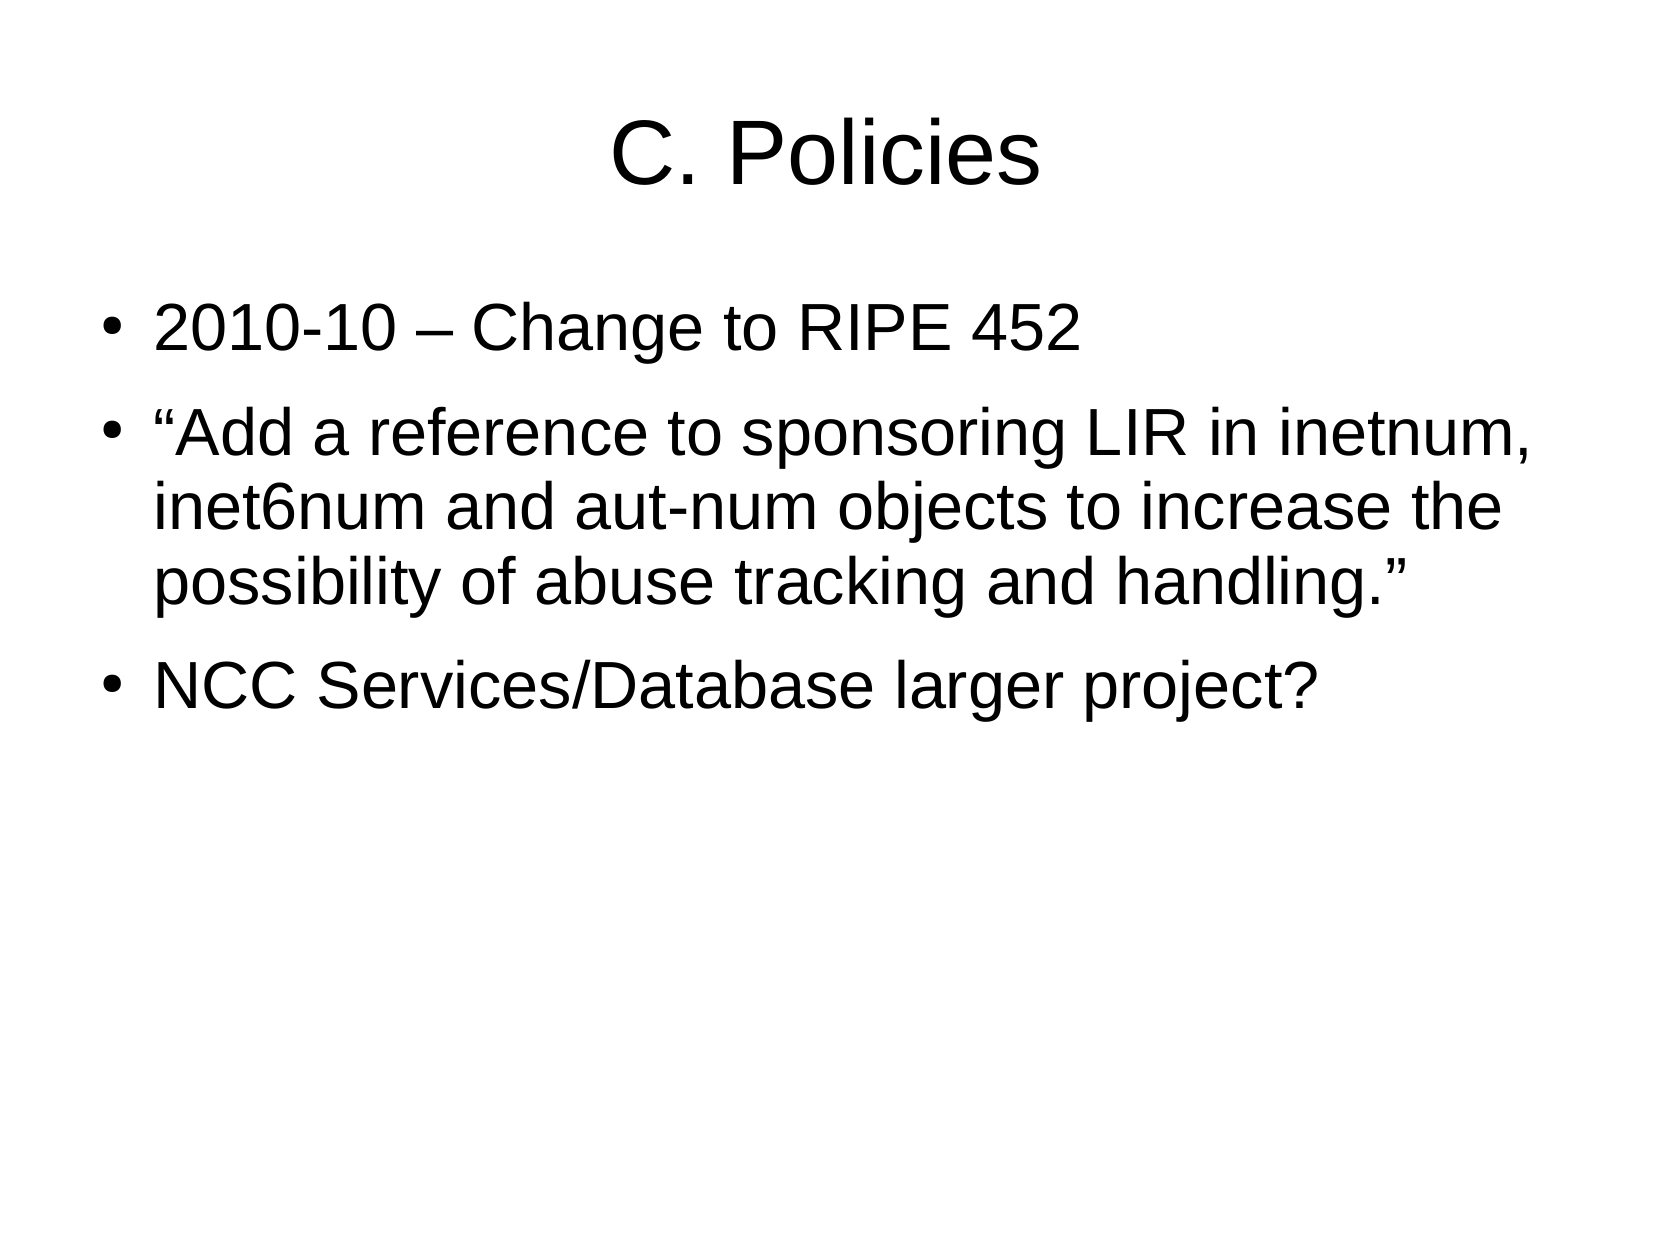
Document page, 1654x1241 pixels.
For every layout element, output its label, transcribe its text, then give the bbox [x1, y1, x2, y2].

title C. Policies [82, 56, 1571, 250]
list 2010-10 – Change to RIPE 452 “Add a reference to sponsoring LIR in inetnum, inet6num and aut-num objects to increase the possibility of abuse tracking and handling.” NCC Services/Database larger project? [82, 290, 1571, 1094]
